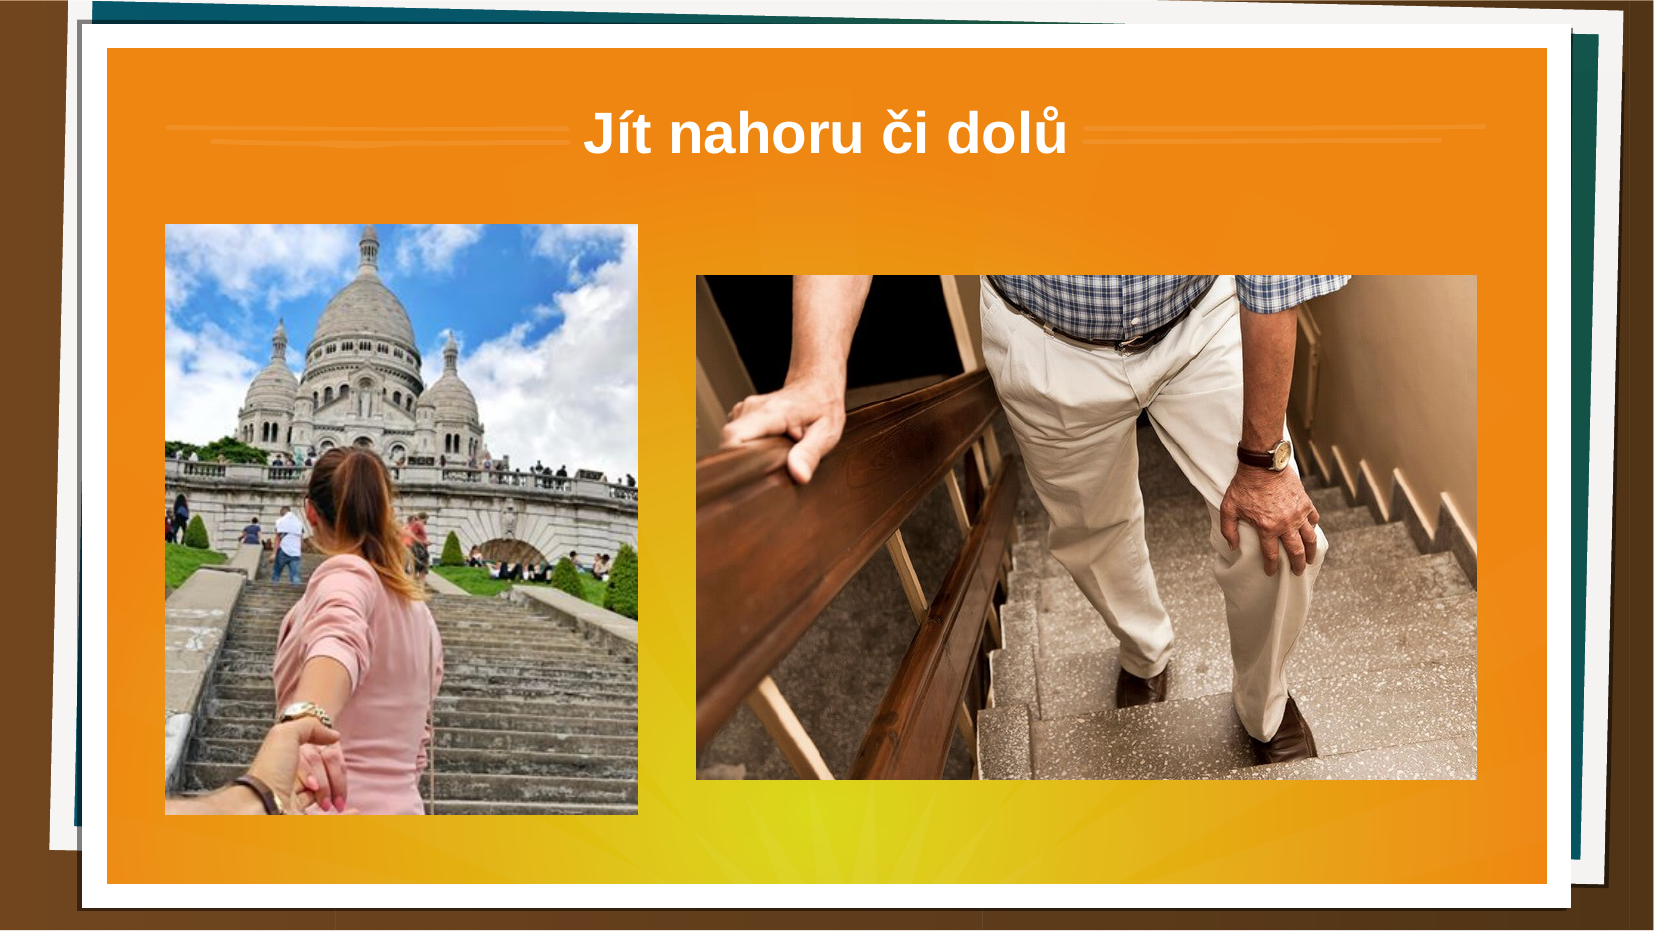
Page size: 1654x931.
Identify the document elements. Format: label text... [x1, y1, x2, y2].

title Jít nahoru či dolů [566, 59, 1087, 207]
picture [696, 275, 1477, 780]
picture [165, 224, 638, 815]
